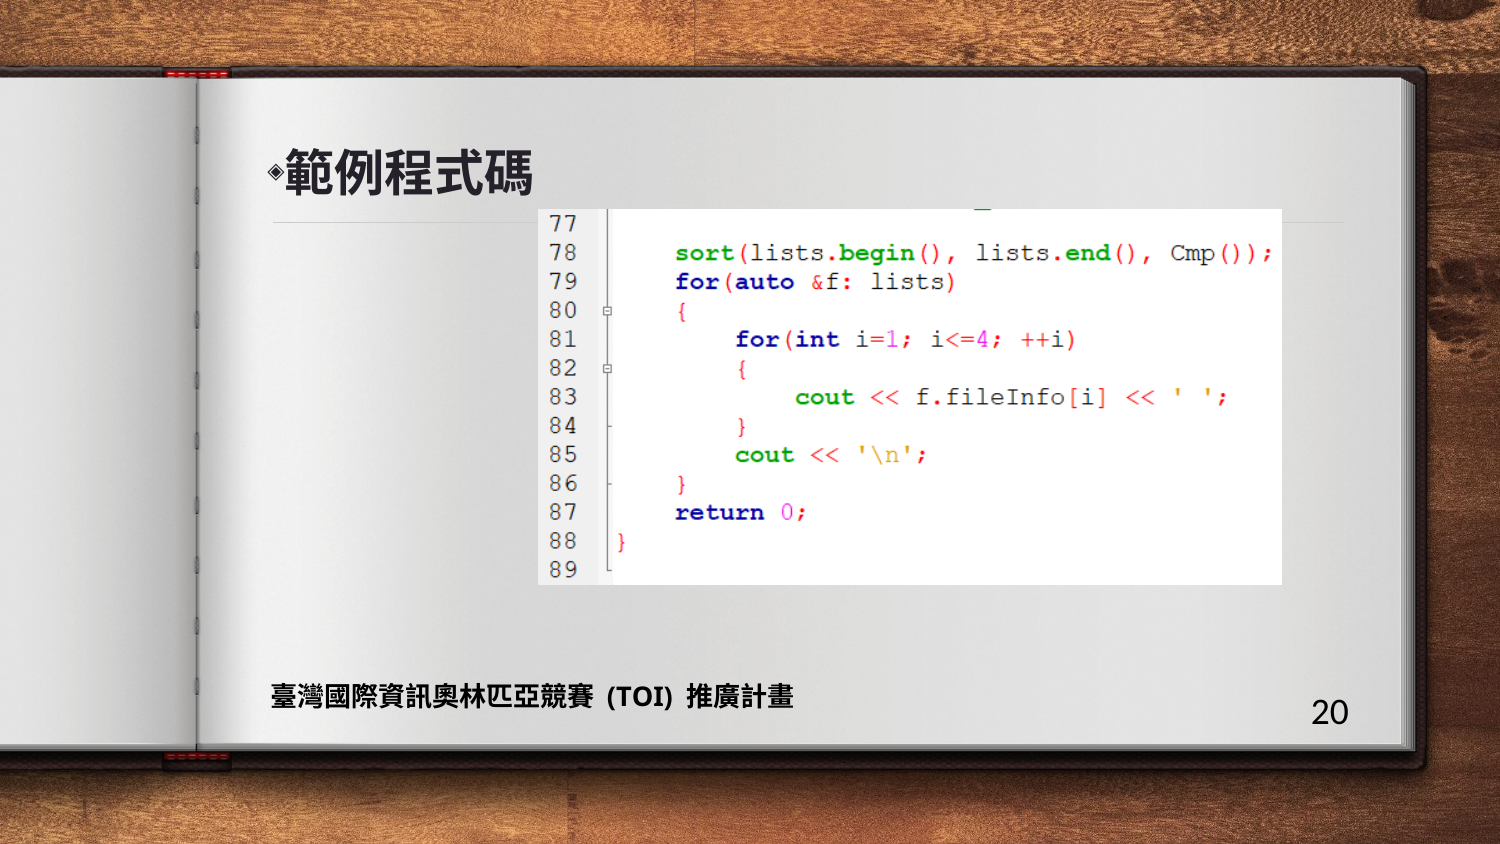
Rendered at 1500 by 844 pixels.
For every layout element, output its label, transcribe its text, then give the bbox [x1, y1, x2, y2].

list 範例程式碼 [252, 126, 1194, 226]
picture [538, 209, 1282, 585]
text_box [1295, 672, 1386, 737]
